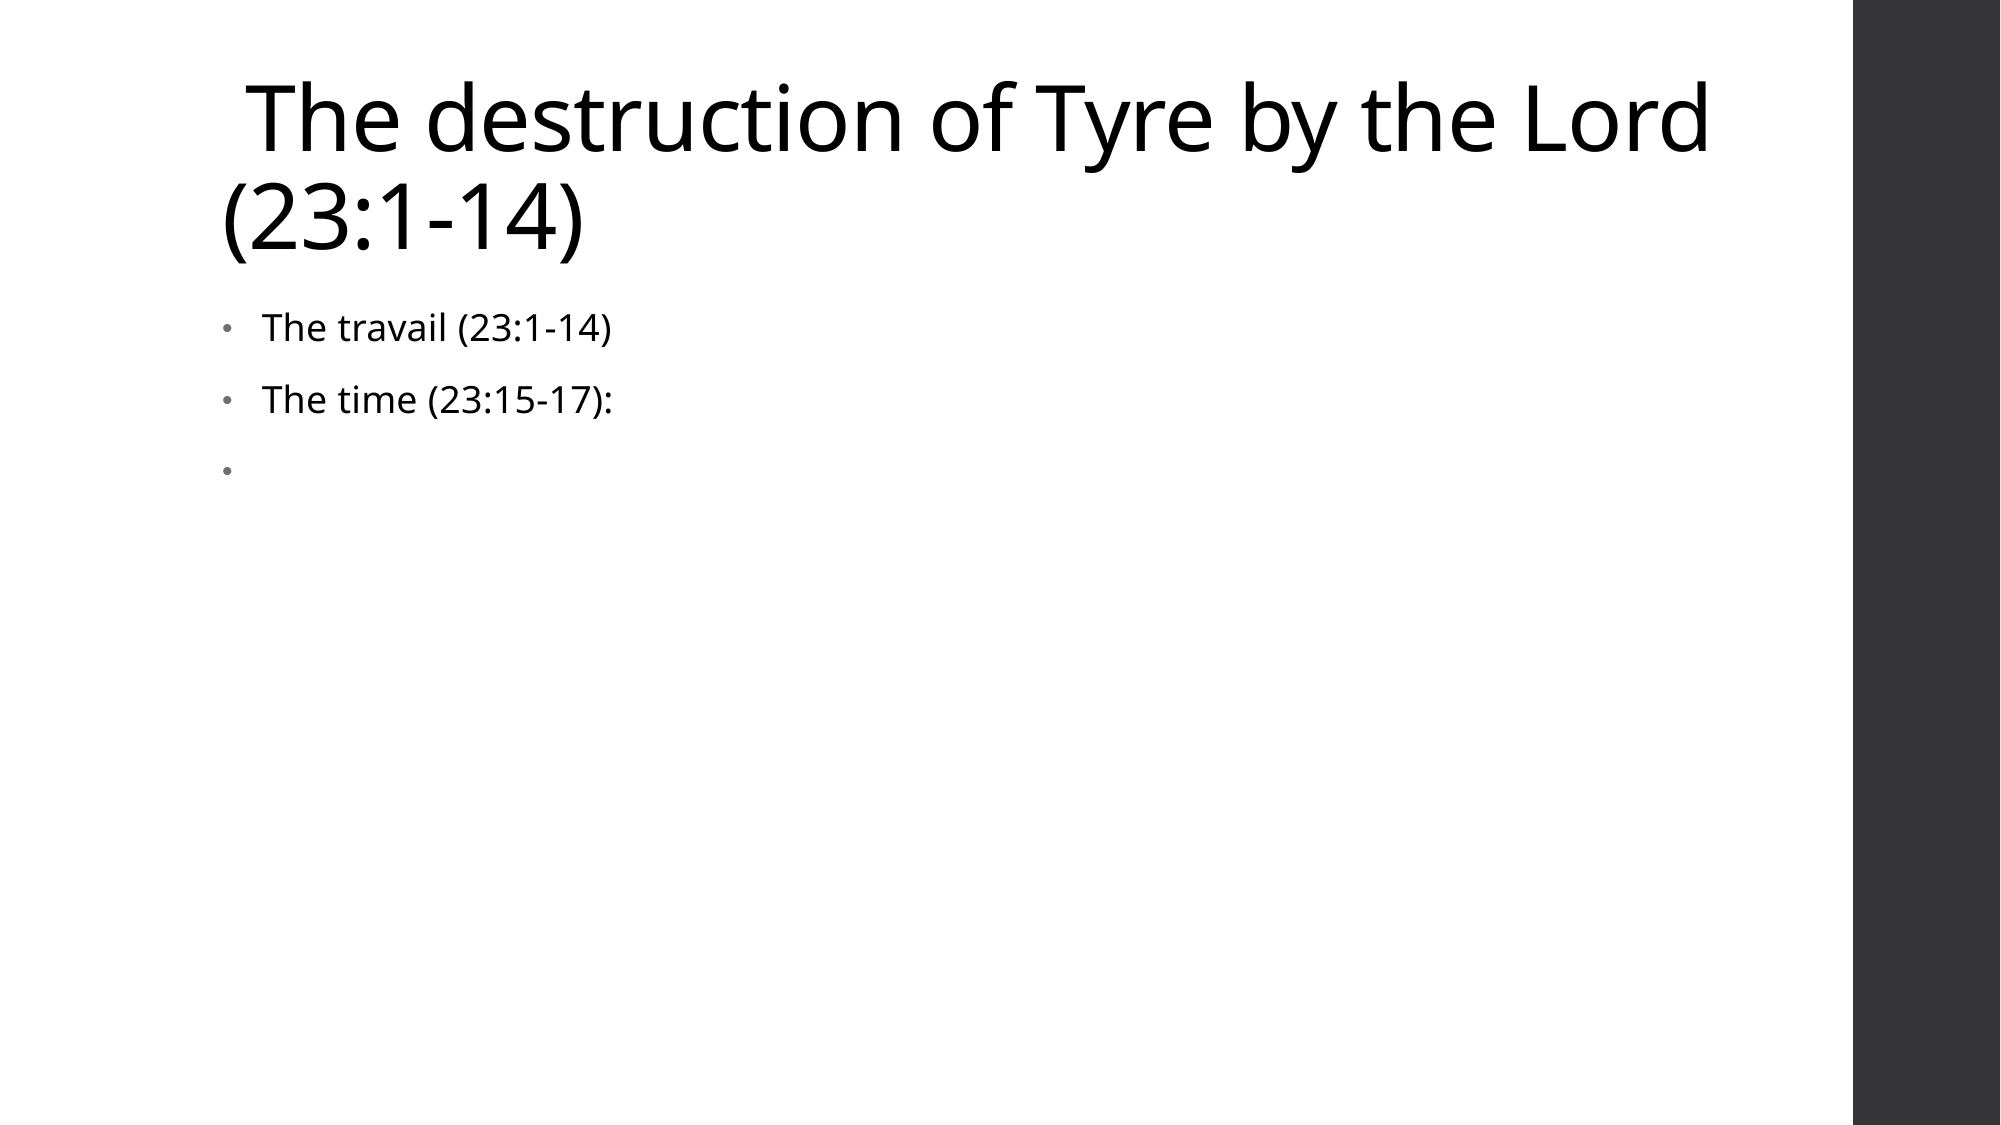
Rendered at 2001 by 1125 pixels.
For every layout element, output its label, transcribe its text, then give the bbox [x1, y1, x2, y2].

list The travail (23:1-14) The time (23:15-17): [206, 299, 1617, 1014]
title The destruction of Tyre by the Lord (23:1-14) [206, 60, 1797, 278]
